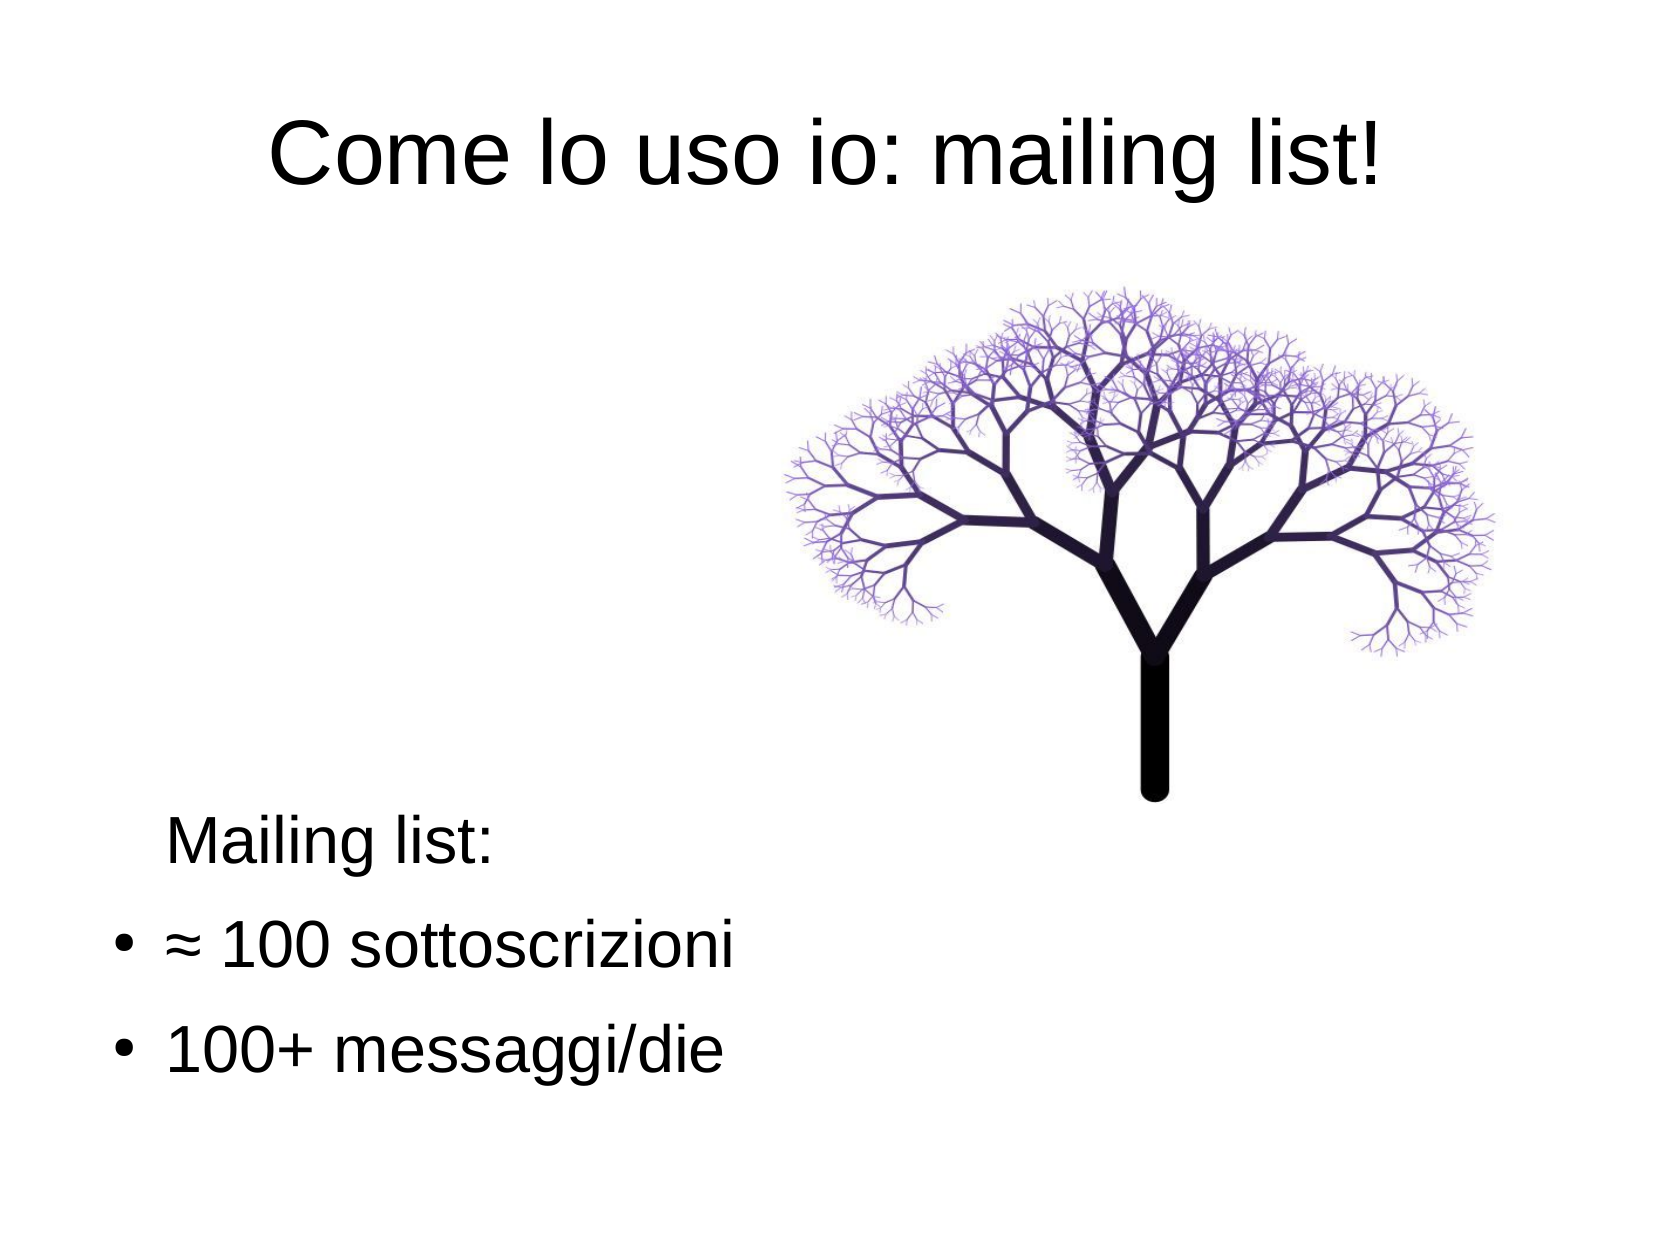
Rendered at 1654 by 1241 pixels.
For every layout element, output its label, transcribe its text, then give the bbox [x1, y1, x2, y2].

title Come lo uso io: mailing list! [82, 49, 1571, 257]
picture [744, 273, 1536, 804]
list Mailing list: ≈ 100 sottoscrizioni 100+ messaggi/die [94, 803, 827, 1158]
